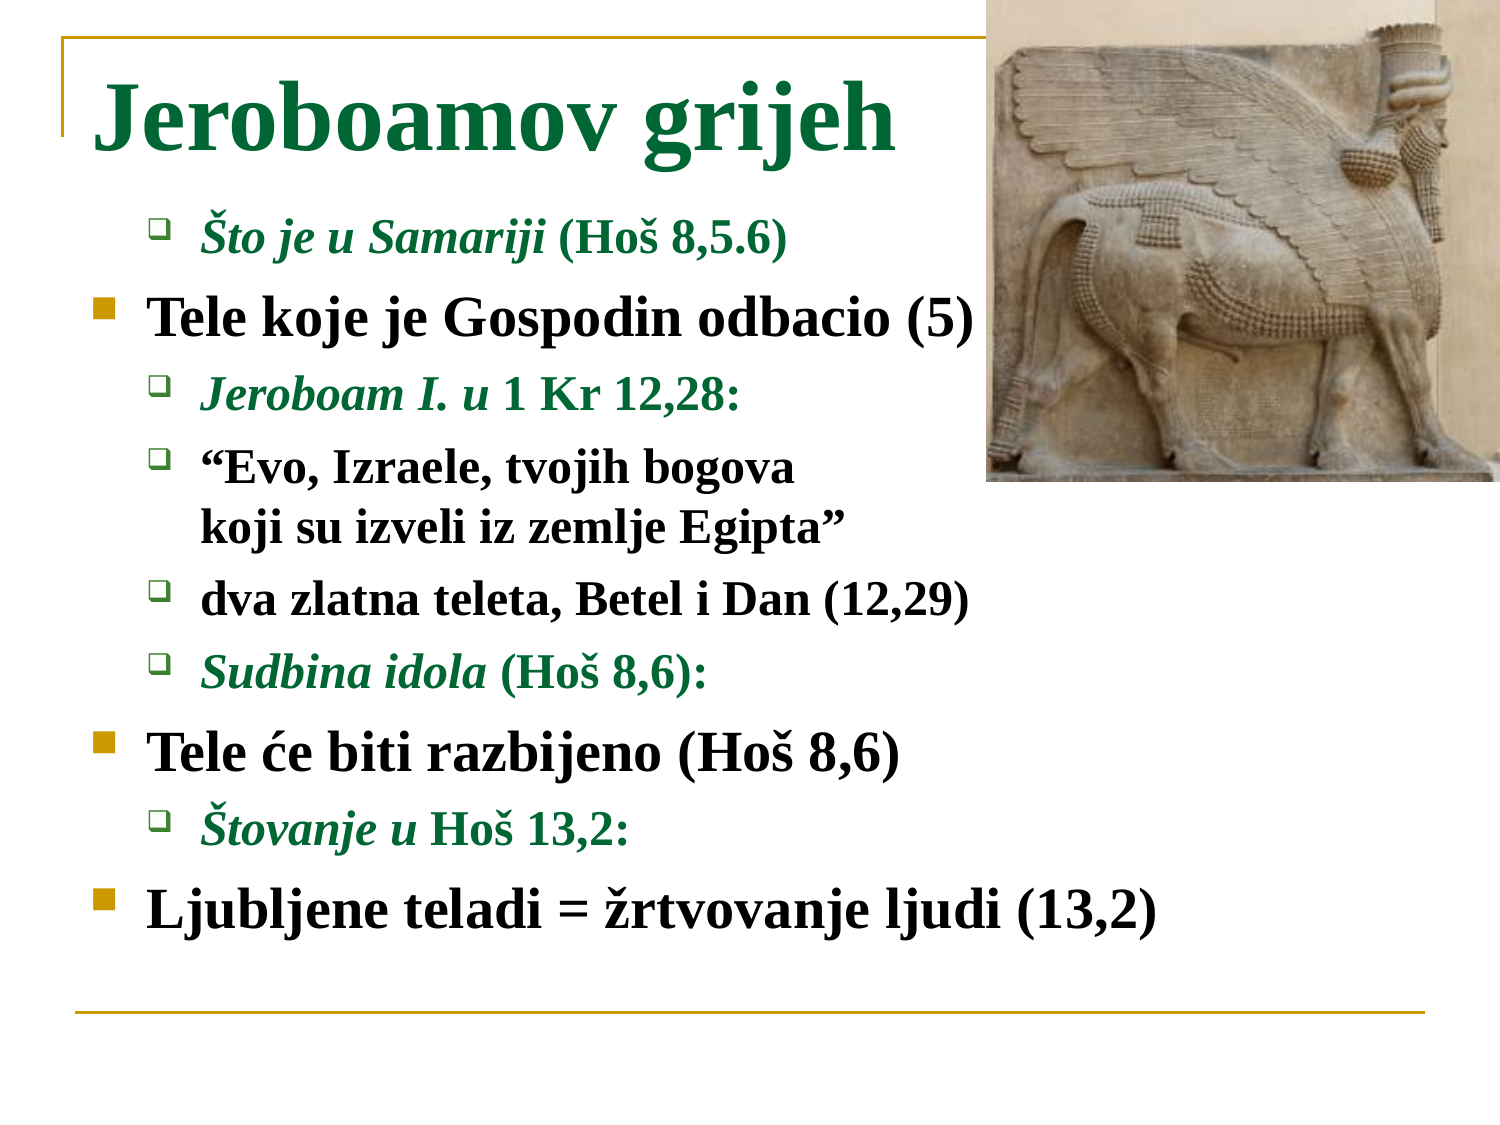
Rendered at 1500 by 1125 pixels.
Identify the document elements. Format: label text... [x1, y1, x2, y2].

picture [986, 0, 1500, 483]
title Jeroboamov grijeh [76, 42, 986, 196]
list Što je u Samariji (Hoš 8,5.6) Tele koje je Gospodin odbacio (5) Jeroboam I. u 1 Kr 12,28: “Evo, Izraele, tvojih bogova koji su izveli iz zemlje Egipta” dva zlatna teleta, Betel i Dan (12,29) Sudbina idola (Hoš 8,6): Tele će biti razbijeno (Hoš 8,6) Štovanje u Hoš 13,2: Ljubljene teladi = žrtvovanje ljudi (13,2) [75, 196, 1426, 1006]
